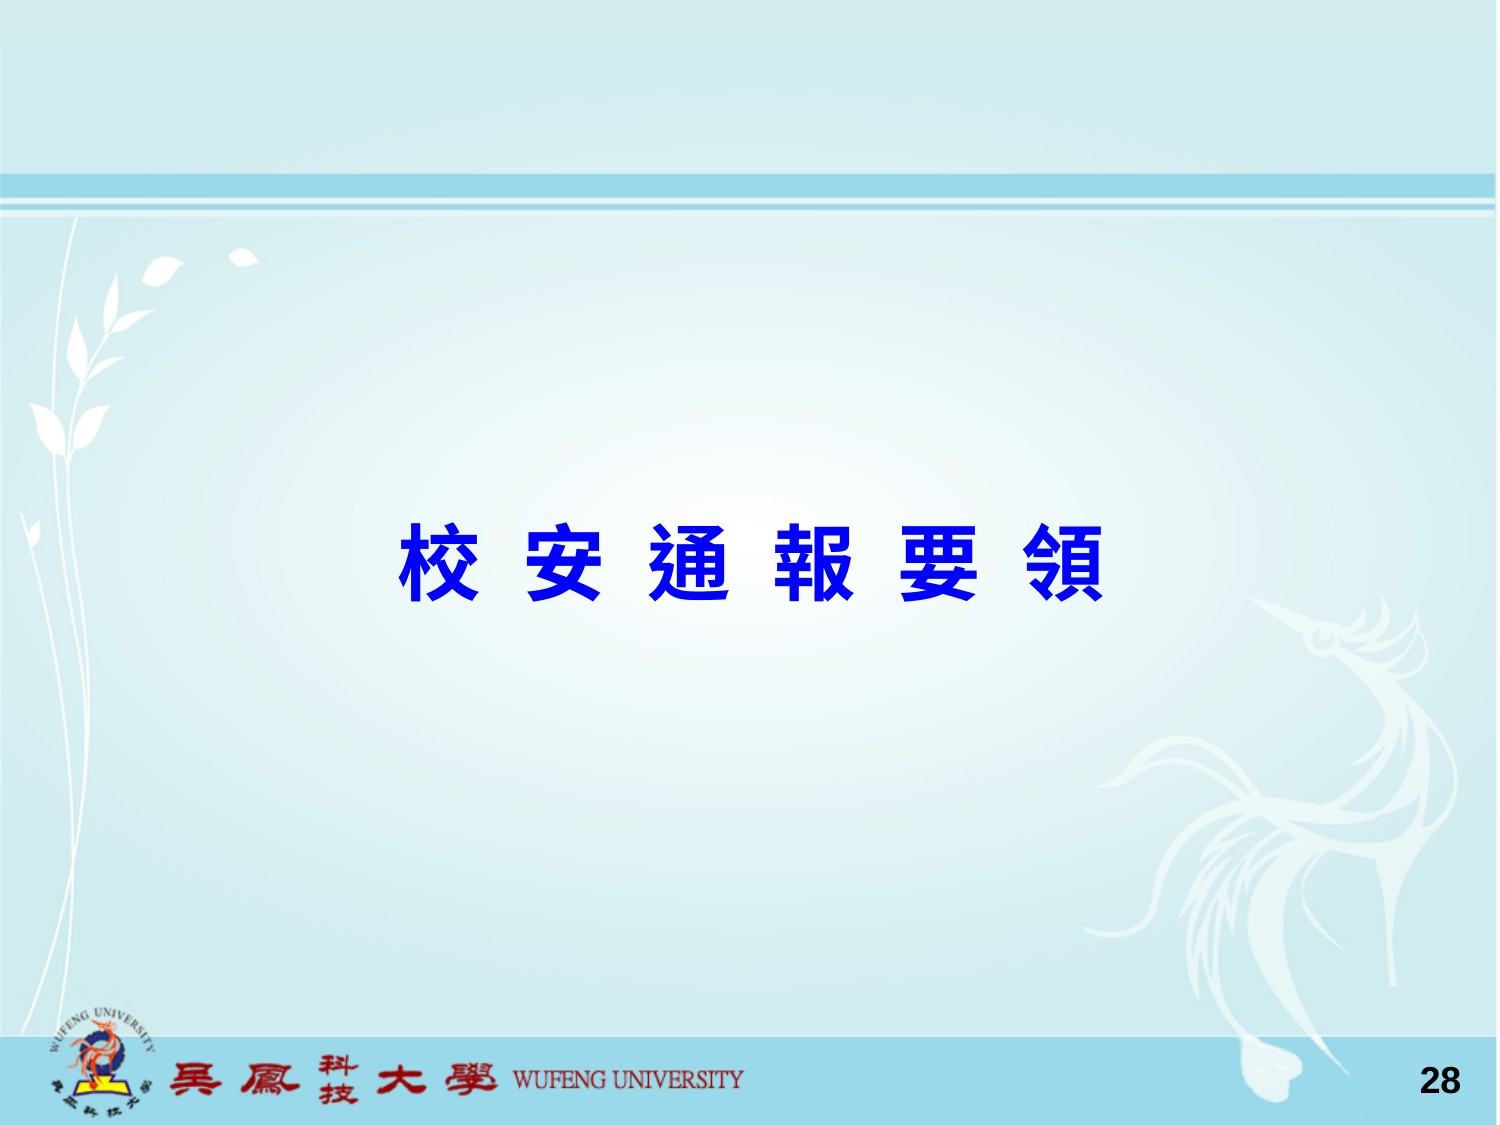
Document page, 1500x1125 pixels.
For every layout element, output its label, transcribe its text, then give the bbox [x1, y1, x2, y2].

picture [0, 0, 1500, 1125]
title 校 安 通 報 要 領 [1, 467, 1500, 656]
text_box <number> [1126, 1048, 1477, 1125]
